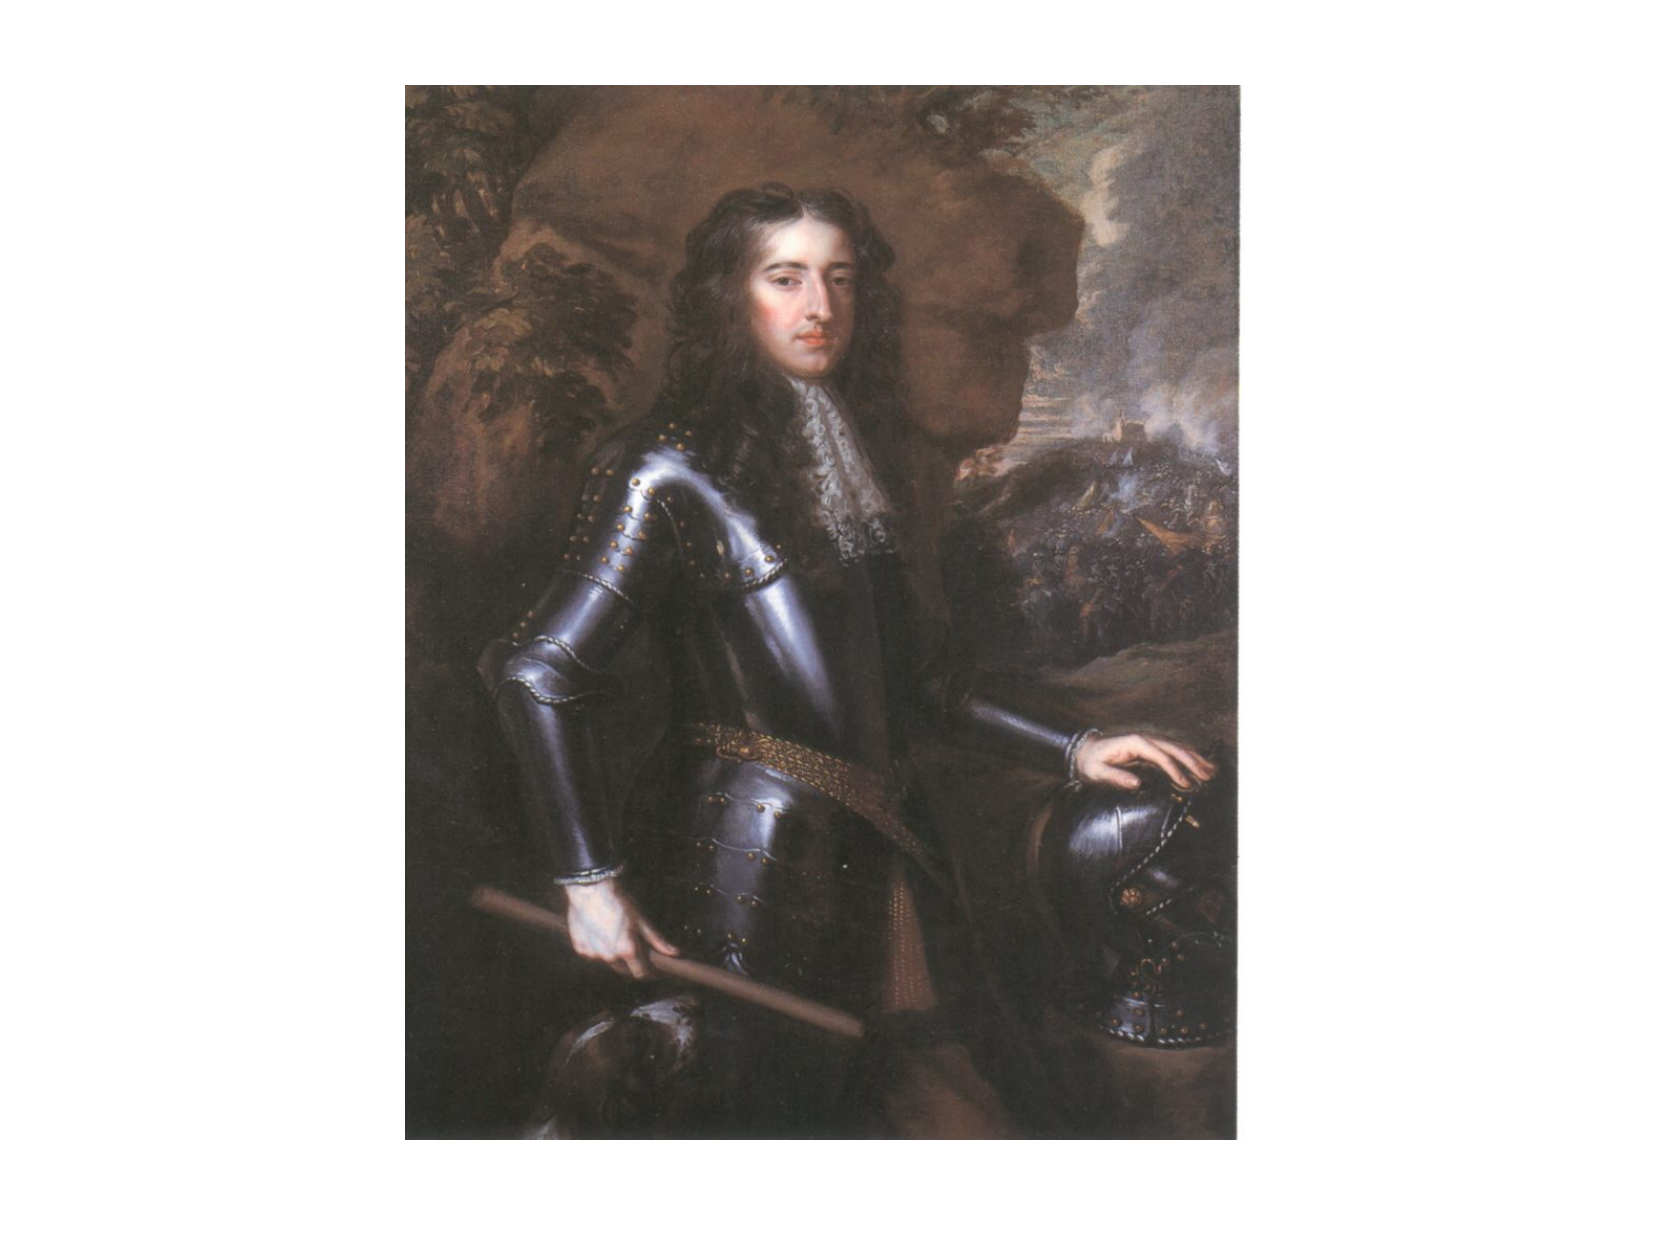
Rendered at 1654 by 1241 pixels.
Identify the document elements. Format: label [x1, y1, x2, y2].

picture [405, 85, 1245, 1140]
